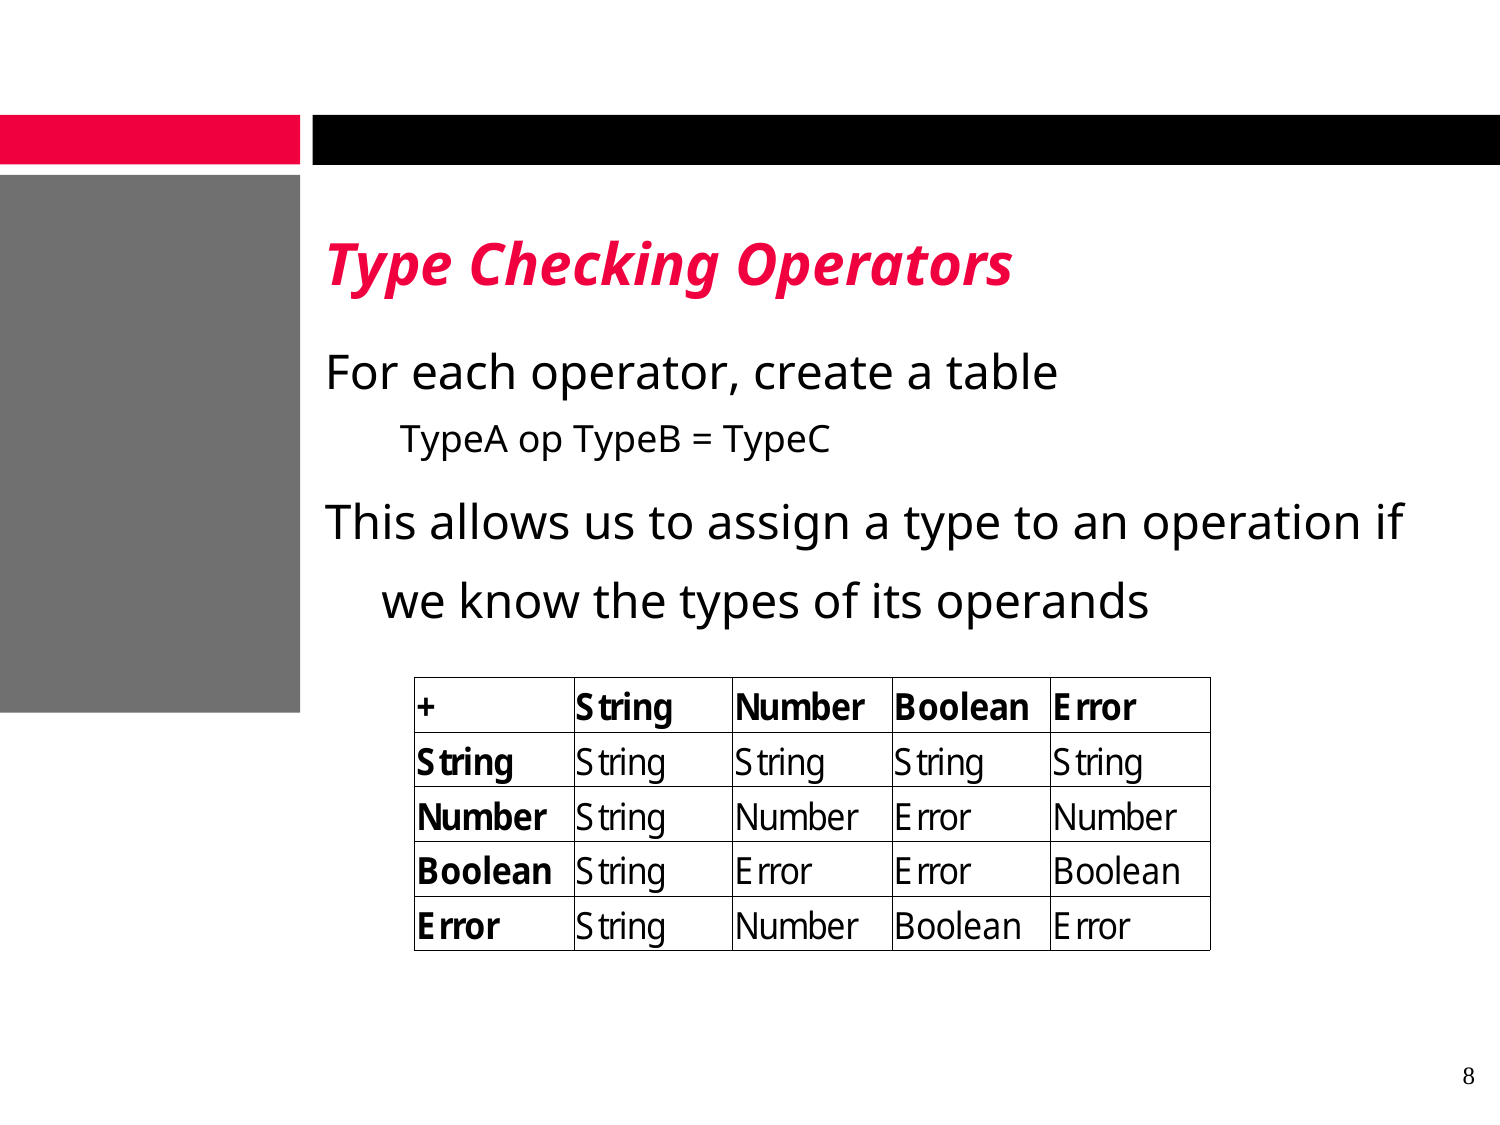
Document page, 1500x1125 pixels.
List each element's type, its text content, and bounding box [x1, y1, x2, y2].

list For each operator, create a table TypeA op TypeB = TypeC This allows us to assign a type to an operation if we know the types of its operands [324, 324, 1450, 1051]
chart [412, 675, 1371, 951]
title Type Checking Operators [324, 187, 1450, 324]
